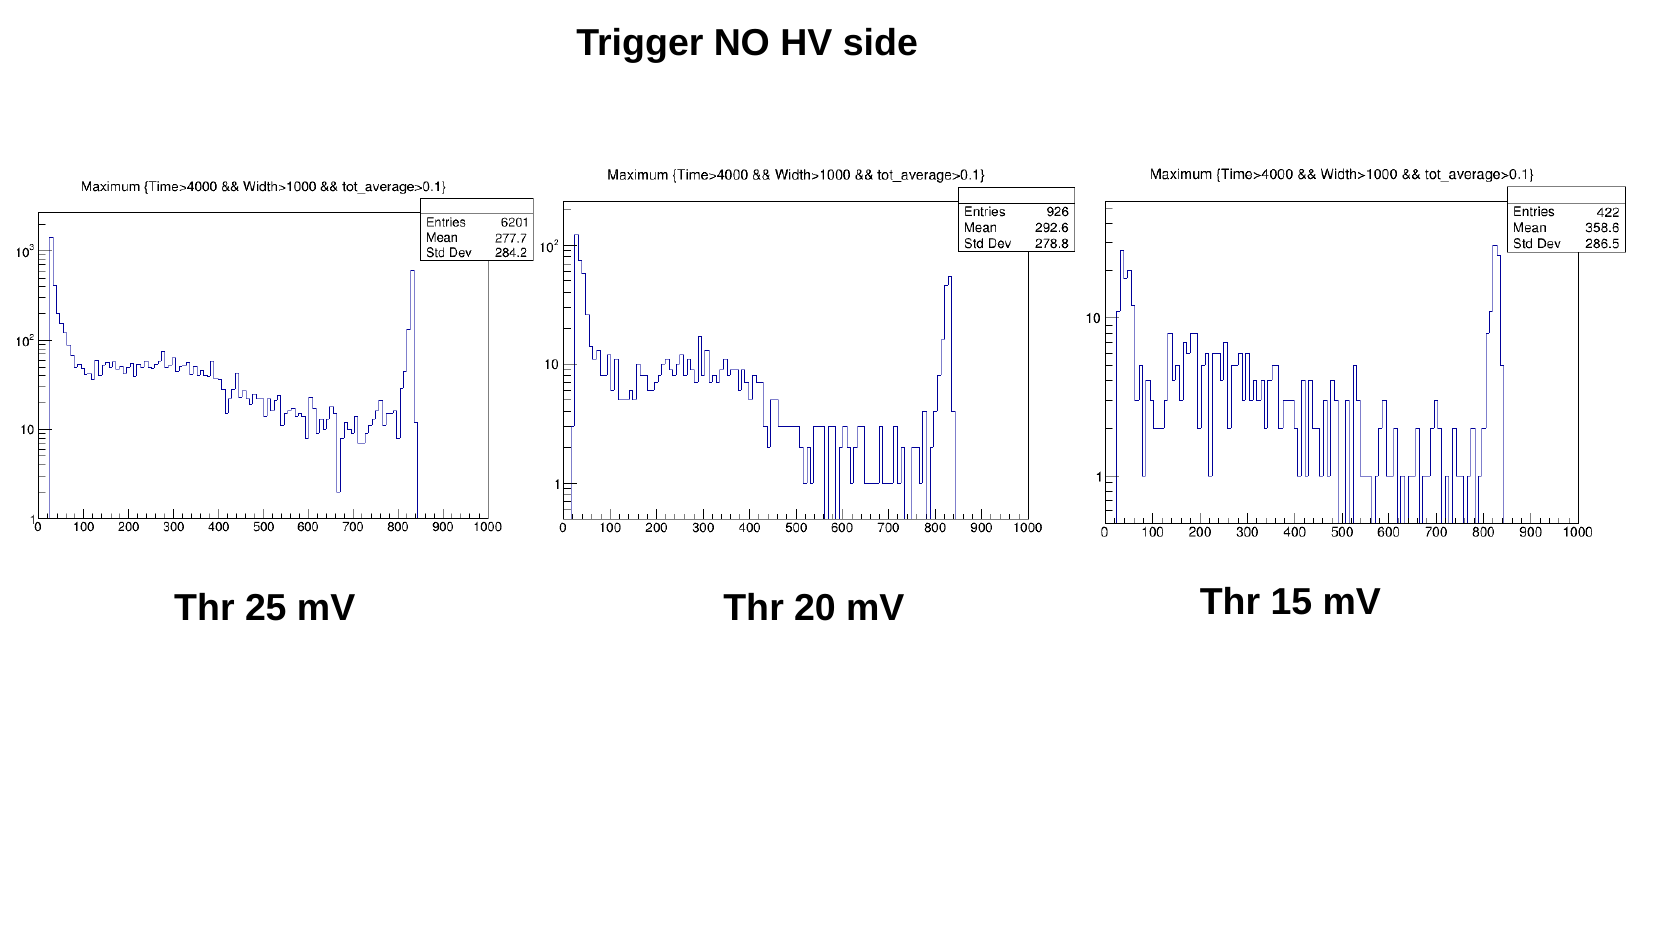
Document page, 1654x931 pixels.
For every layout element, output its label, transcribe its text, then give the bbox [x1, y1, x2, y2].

text_box Trigger NO HV side [561, 14, 934, 71]
text_box Thr 25 mV [159, 578, 371, 636]
text_box Thr 20 mV [708, 578, 920, 636]
picture [17, 165, 1079, 545]
text_box Thr 15 mV [1184, 573, 1396, 630]
picture [1080, 165, 1630, 547]
